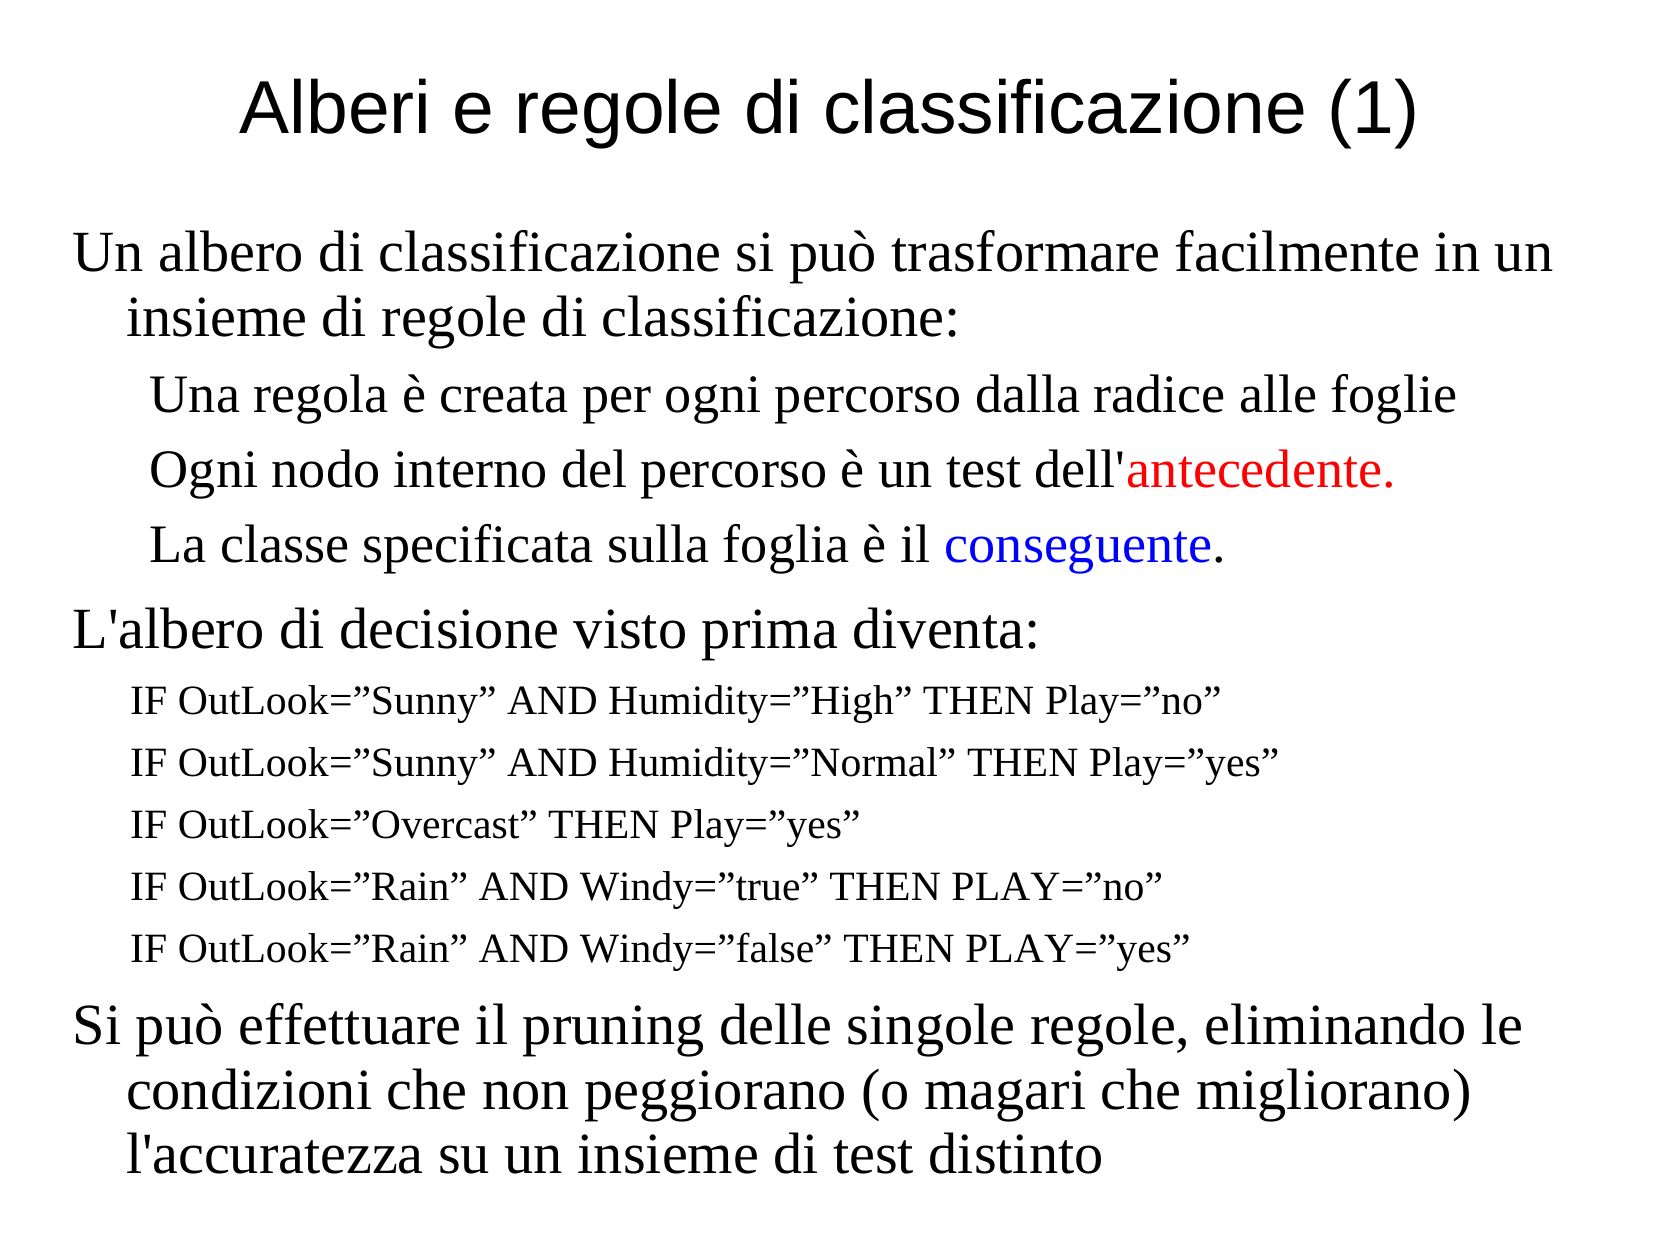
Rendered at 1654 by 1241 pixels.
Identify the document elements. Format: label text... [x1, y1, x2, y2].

list Un albero di classificazione si può trasformare facilmente in un insieme di regole di classificazione: Una regola è creata per ogni percorso dalla radice alle foglie Ogni nodo interno del percorso è un test dell'antecedente. La classe specificata sulla foglia è il conseguente. L'albero di decisione visto prima diventa: IF OutLook=”Sunny” AND Humidity=”High” THEN Play=”no” IF OutLook=”Sunny” AND Humidity=”Normal” THEN Play=”yes” IF OutLook=”Overcast” THEN Play=”yes” IF OutLook=”Rain” AND Windy=”true” THEN PLAY=”no” IF OutLook=”Rain” AND Windy=”false” THEN PLAY=”yes” Si può effettuare il pruning delle singole regole, eliminando le condizioni che non peggiorano (o magari che migliorano) l'accuratezza su un insieme di test distinto [55, 219, 1605, 1187]
title Alberi e regole di classificazione (1) [52, 42, 1608, 173]
